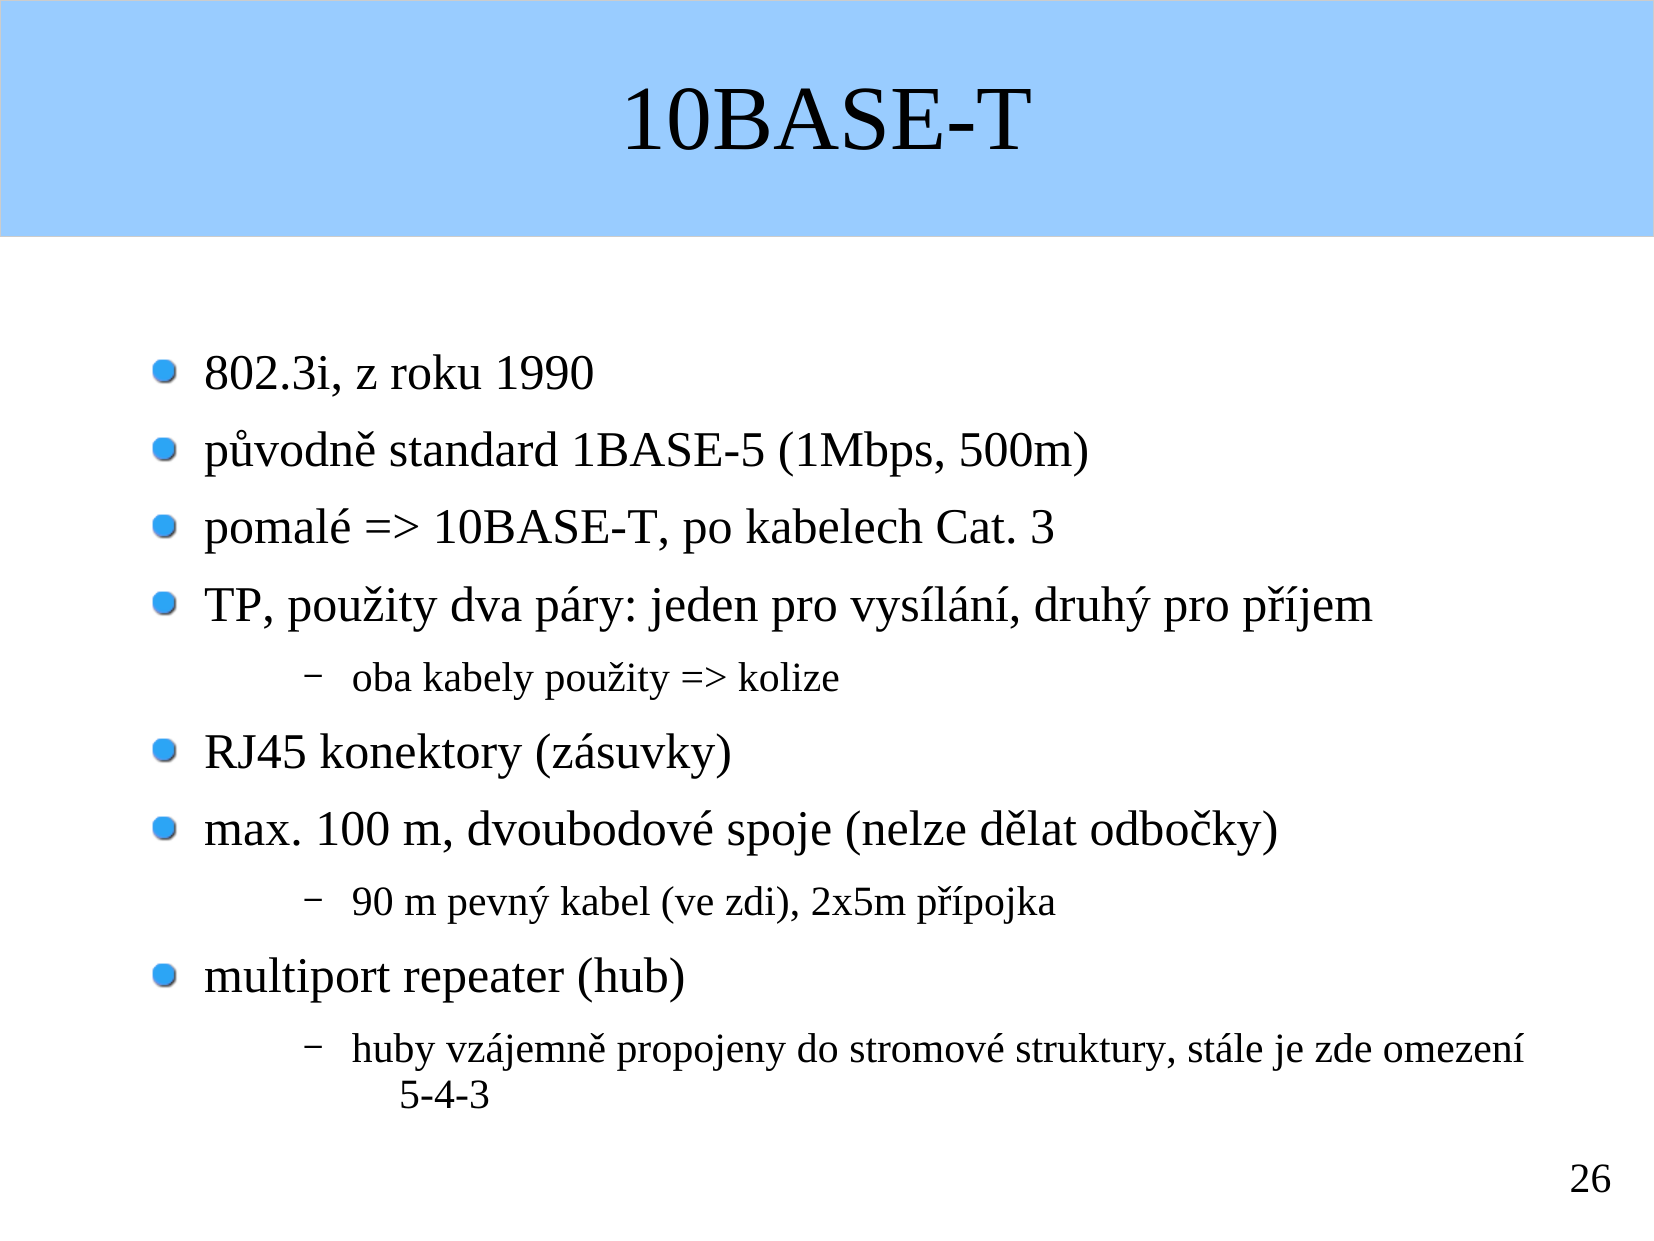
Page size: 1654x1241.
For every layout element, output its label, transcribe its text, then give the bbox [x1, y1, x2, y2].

title 10BASE-T [0, 0, 1654, 237]
list 802.3i, z roku 1990 původně standard 1BASE-5 (1Mbps, 500m) pomalé => 10BASE-T, po kabelech Cat. 3 TP, použity dva páry: jeden pro vysílání, druhý pro příjem oba kabely použity => kolize RJ45 konektory (zásuvky) max. 100 m, dvoubodové spoje (nelze dělat odbočky) 90 m pevný kabel (ve zdi), 2x5m přípojka multiport repeater (hub) huby vzájemně propojeny do stromové struktury, stále je zde omezení 5-4-3 [115, 344, 1560, 1183]
title [121, 102, 1534, 311]
